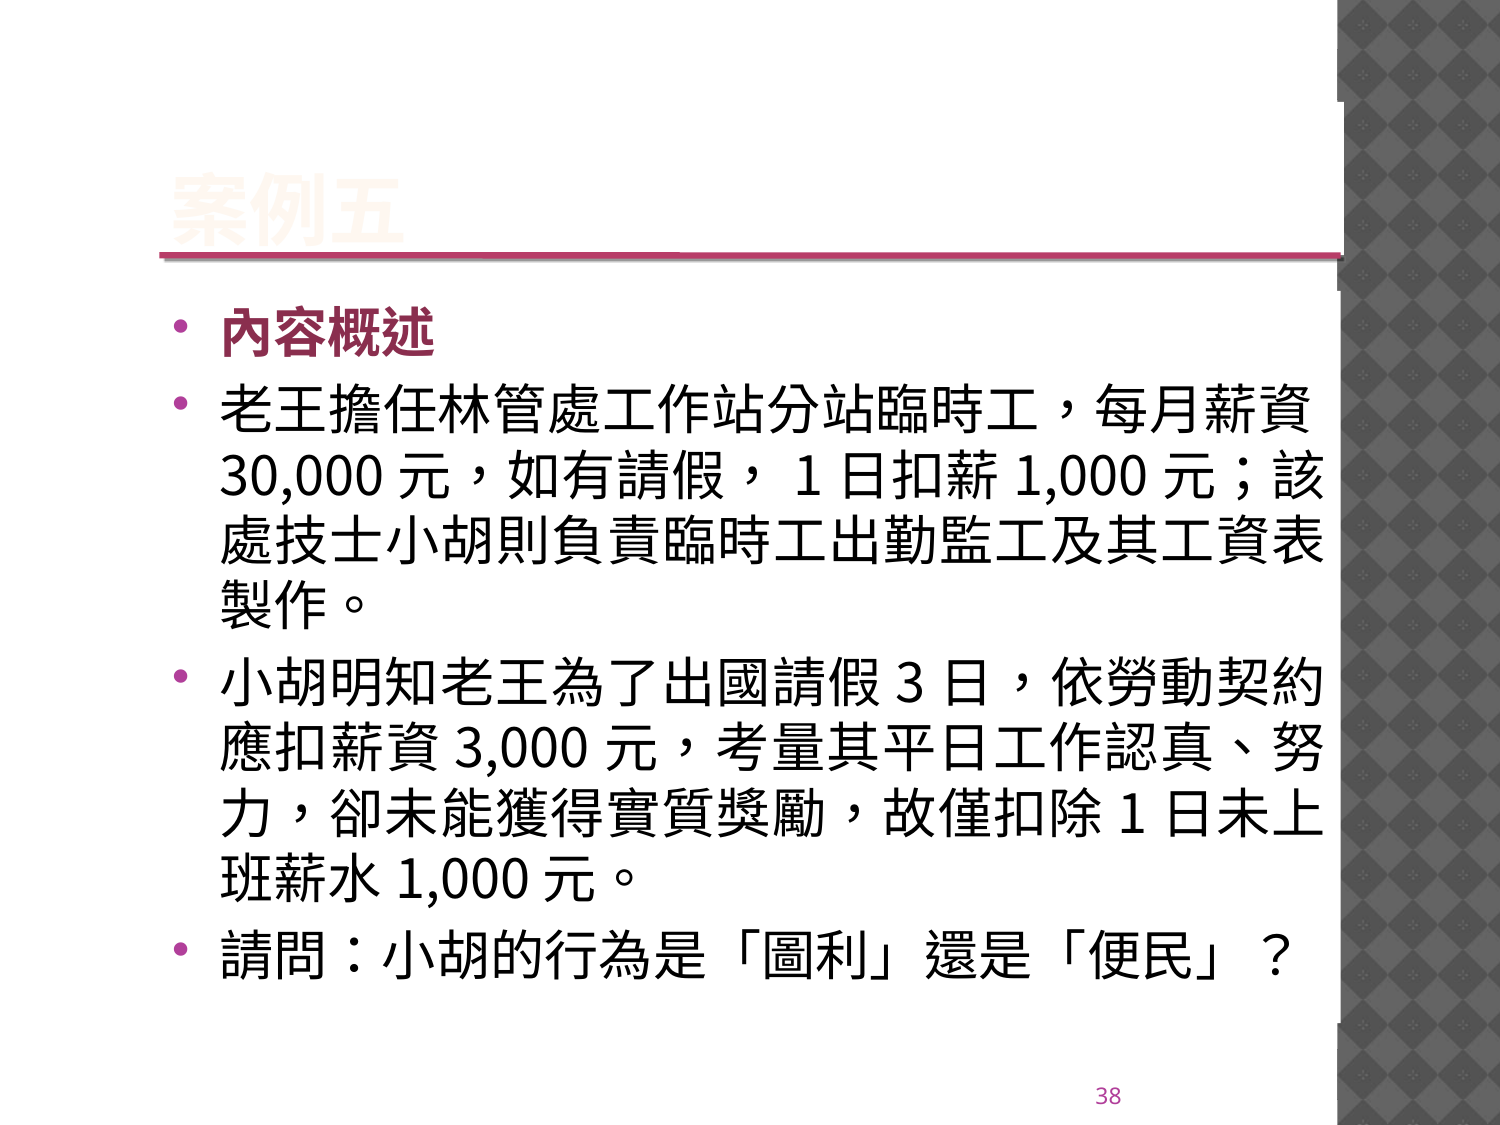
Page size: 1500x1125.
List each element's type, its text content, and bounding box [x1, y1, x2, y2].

list 內容概述 老王擔任林管處工作站分站臨時工，每月薪資30,000元，如有請假，1日扣薪1,000元；該處技士小胡則負責臨時工出勤監工及其工資表製作。 小胡明知老王為了出國請假3日，依勞動契約應扣薪資3,000元，考量其平日工作認真、努力，卻未能獲得實質獎勵，故僅扣除1日未上班薪水1,000元。 請問：小胡的行為是「圖利」還是「便民」？ [159, 290, 1341, 1024]
slide_number <編號> [1025, 1075, 1122, 1113]
title 案例五 [162, 101, 1344, 256]
picture [1337, 0, 1500, 1125]
